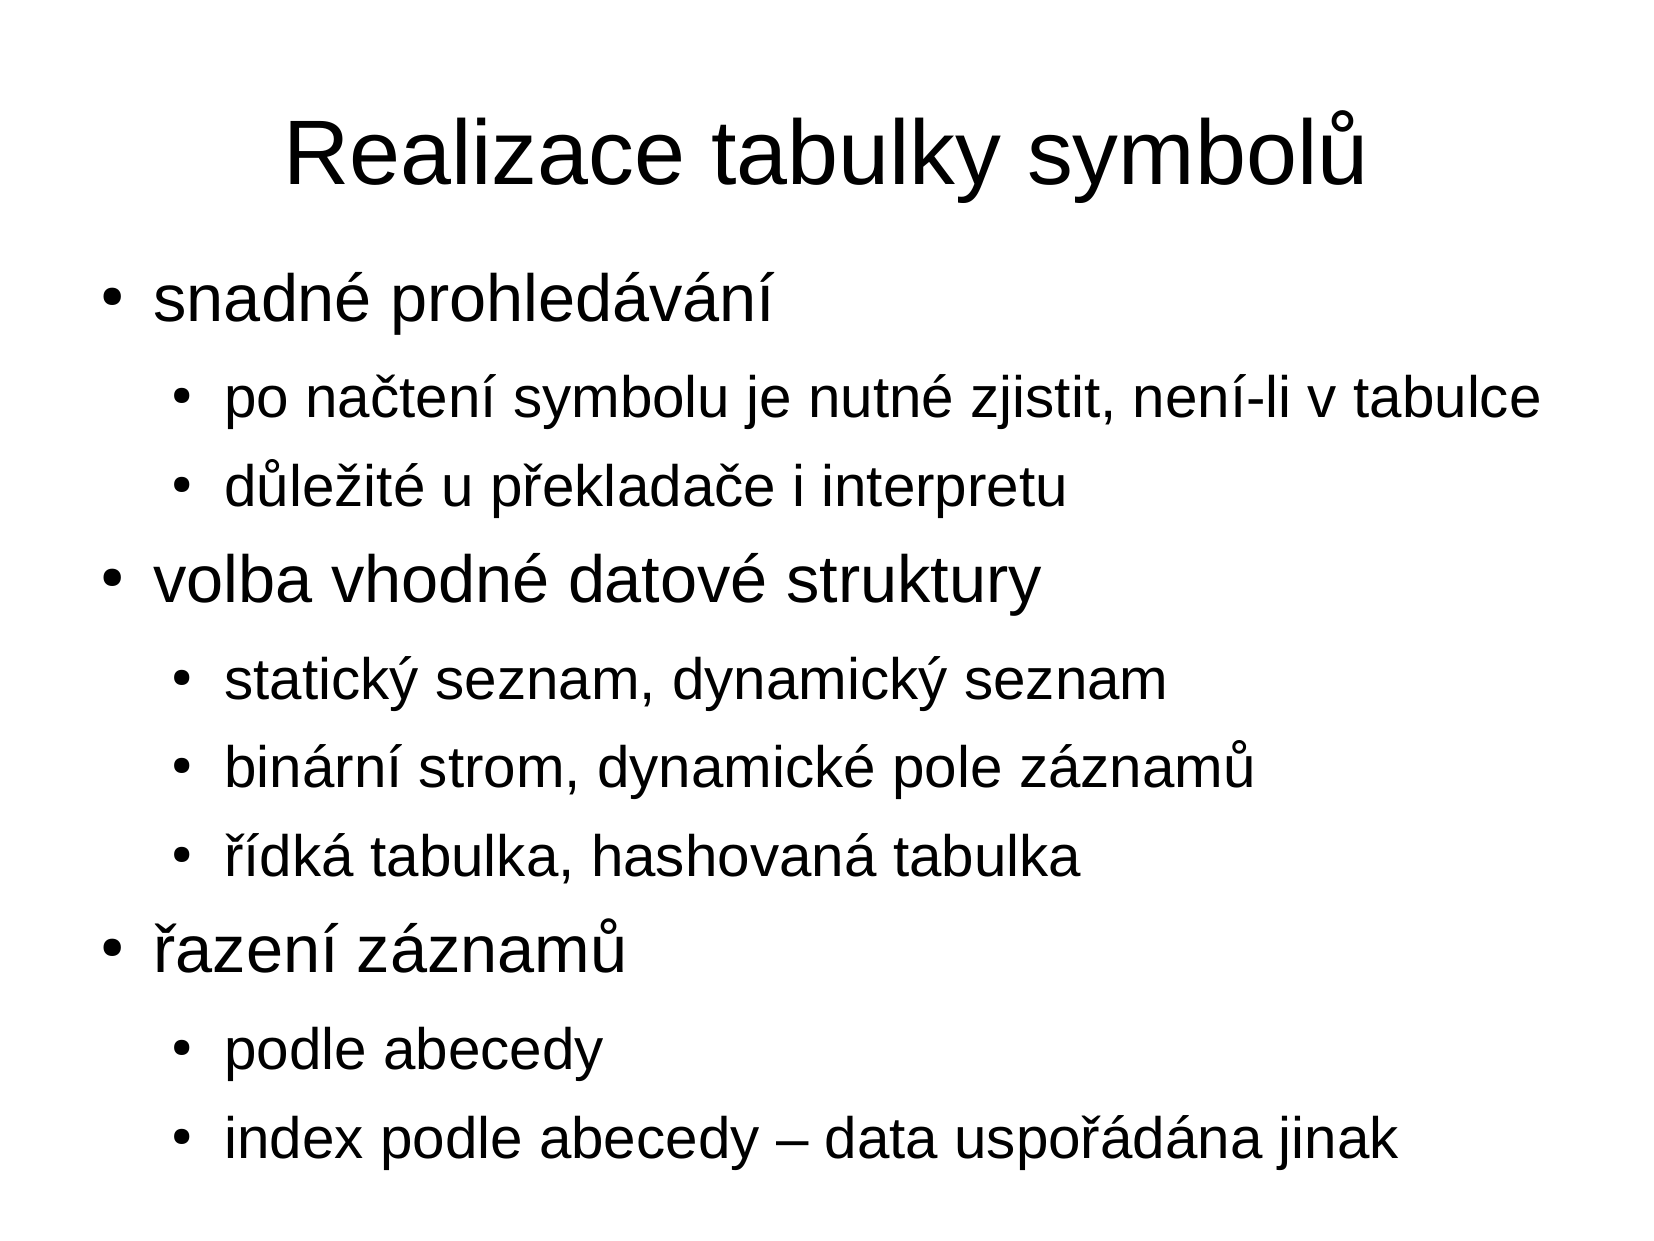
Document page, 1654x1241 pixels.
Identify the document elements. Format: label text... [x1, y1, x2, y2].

list snadné prohledávání po načtení symbolu je nutné zjistit, není-li v tabulce důležité u překladače i interpretu volba vhodné datové struktury statický seznam, dynamický seznam binární strom, dynamické pole záznamů řídká tabulka, hashovaná tabulka řazení záznamů podle abecedy index podle abecedy – data uspořádána jinak [82, 260, 1571, 1171]
title Realizace tabulky symbolů [82, 56, 1571, 250]
